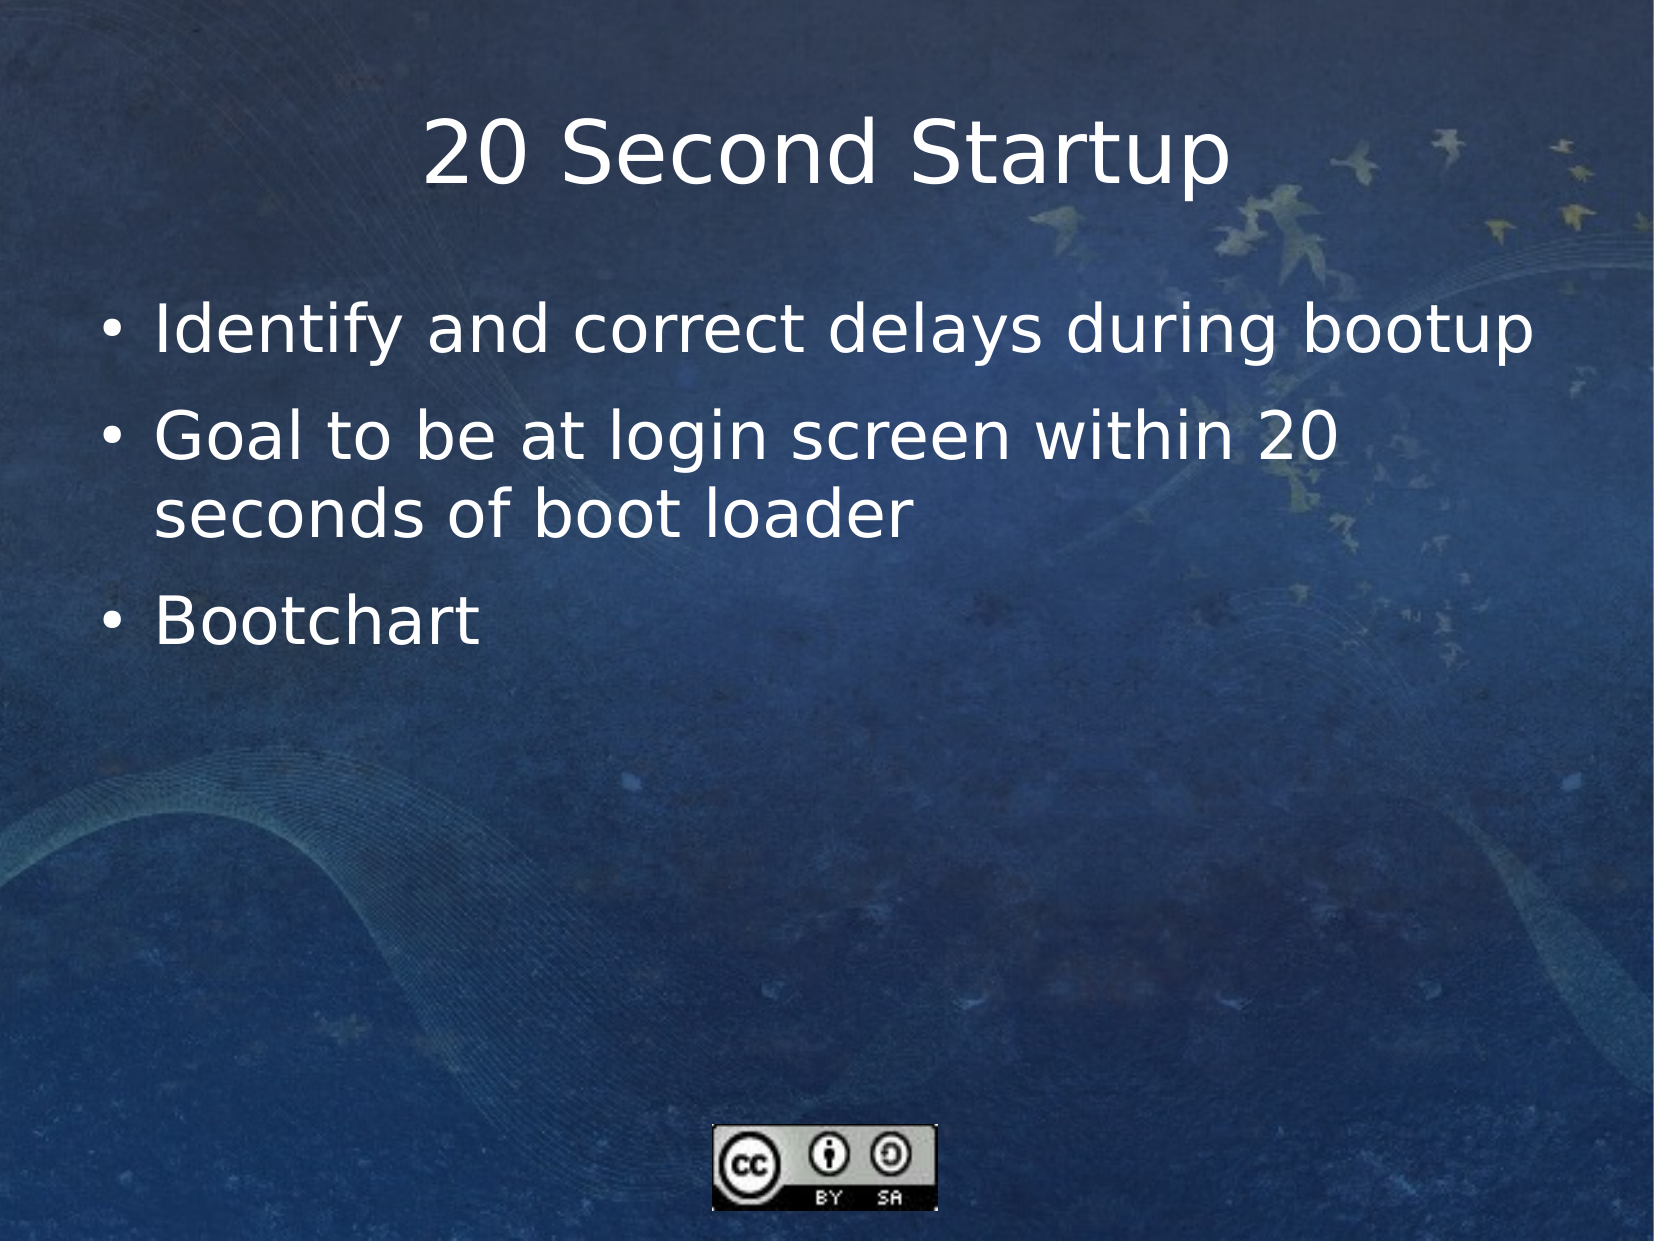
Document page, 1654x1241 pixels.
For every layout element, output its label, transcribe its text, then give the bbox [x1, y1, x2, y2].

title 20 Second Startup [82, 56, 1571, 250]
picture [0, 0, 1654, 1241]
list Identify and correct delays during bootup Goal to be at login screen within 20 seconds of boot loader Bootchart [82, 290, 1571, 1094]
